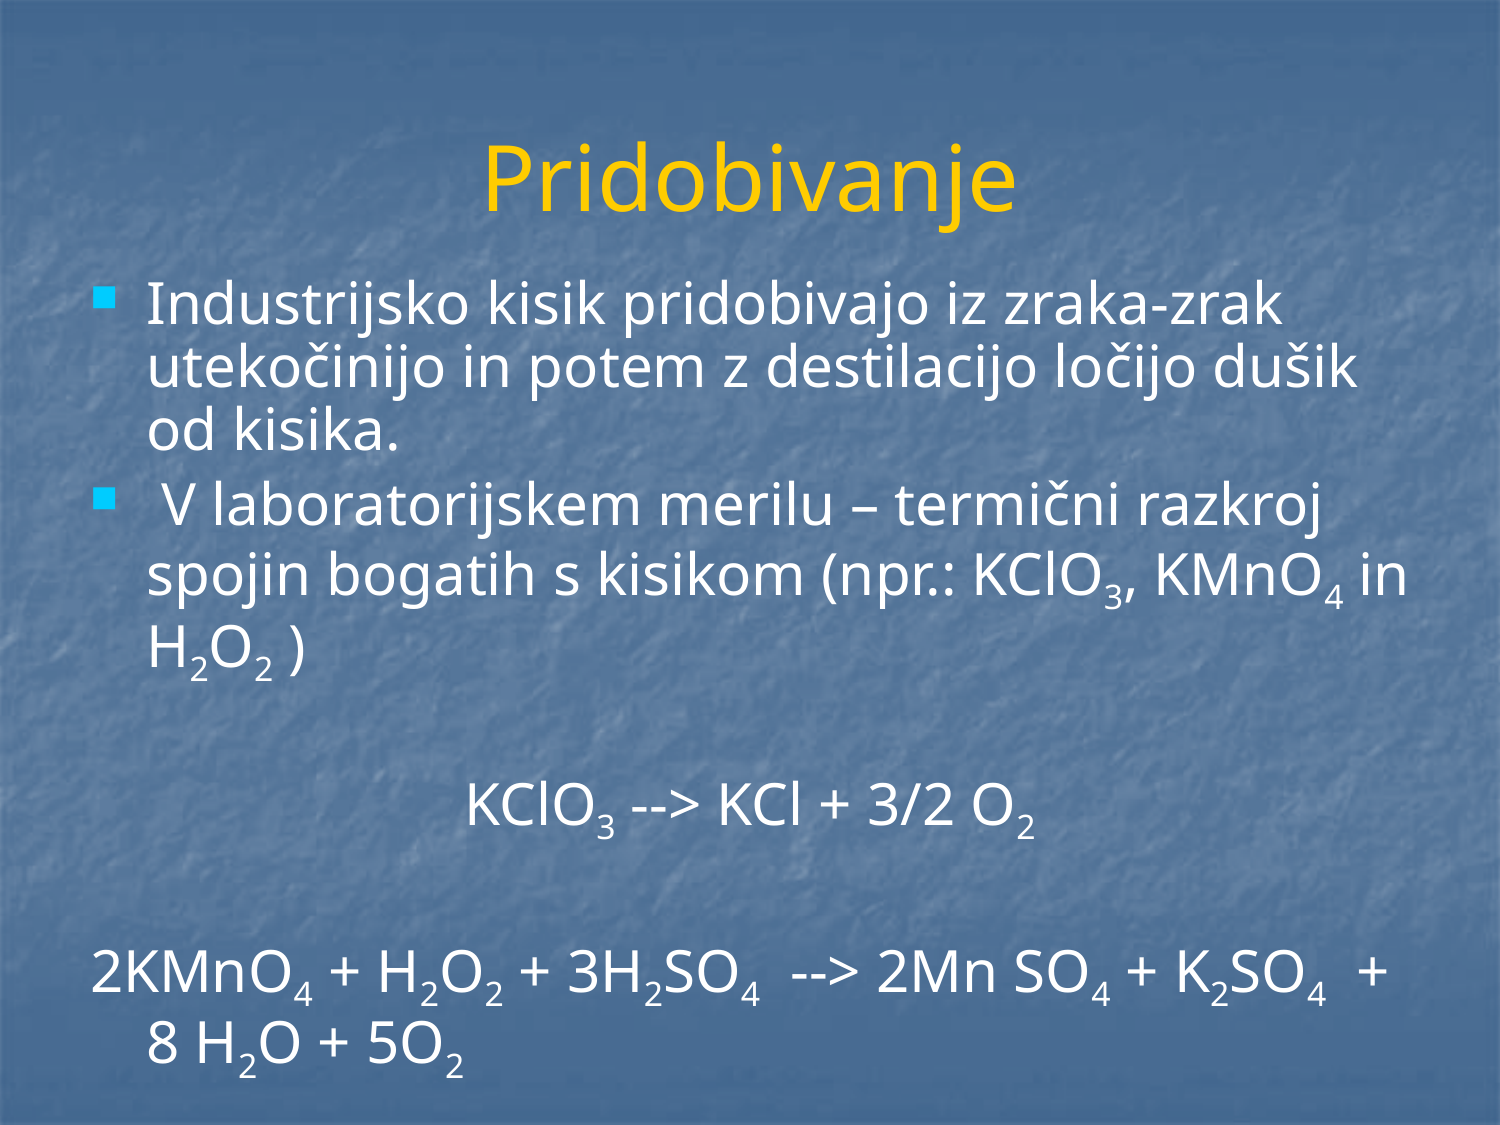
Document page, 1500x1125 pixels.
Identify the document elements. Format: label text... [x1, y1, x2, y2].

list Industrijsko kisik pridobivajo iz zraka-zrak utekočinijo in potem z destilacijo ločijo dušik od kisika. V laboratorijskem merilu – termični razkroj spojin bogatih s kisikom (npr.: KClO3, KMnO4 in H2O2 ) KClO3 --> KCl + 3/2 O2 2KMnO4 + H2O2 + 3H2SO4 --> 2Mn SO4 + K2SO4 + 8 H2O + 5O2 [75, 267, 1425, 1083]
title Pridobivanje [75, 62, 1425, 267]
picture [0, 0, 1500, 1125]
